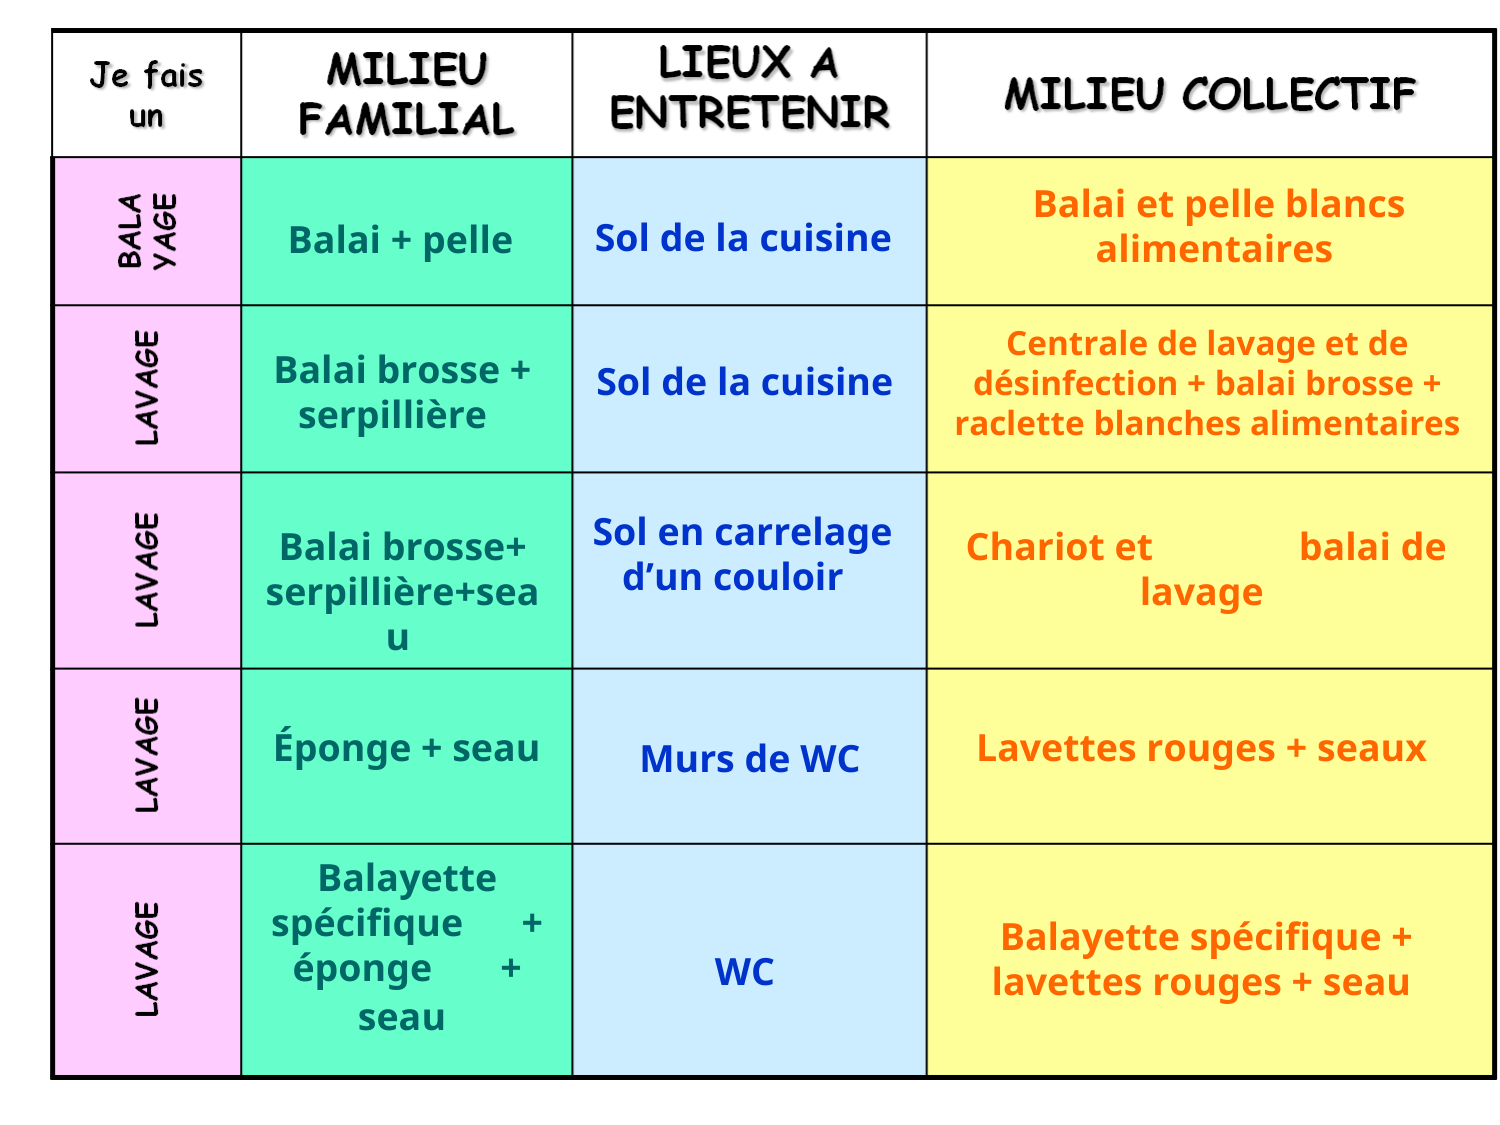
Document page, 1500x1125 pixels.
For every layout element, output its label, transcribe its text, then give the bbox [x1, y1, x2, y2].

text_box Murs de WC [572, 727, 928, 789]
text_box Éponge + seau [253, 716, 561, 777]
text_box Balai brosse+ serpillière+seau [242, 515, 564, 666]
text_box Sol de la cuisine [572, 349, 928, 411]
text_box Centrale de lavage et de désinfection + balai brosse + raclette blanches alimentaires [939, 314, 1477, 450]
text_box Balayette spécifique + éponge + seau [253, 846, 562, 1047]
picture [40, 18, 1500, 1090]
text_box Sol de la cuisine [572, 193, 928, 269]
text_box Lavettes rouges + seaux [938, 716, 1475, 777]
text_box Balayette spécifique + lavettes rouges + seau [938, 904, 1475, 1011]
text_box Balai et pelle blancs alimentaires [938, 172, 1500, 279]
text_box Balai + pelle [242, 196, 572, 272]
text_box Balai brosse + serpillière [242, 337, 563, 444]
text_box WC [572, 940, 928, 1002]
text_box Sol en carrelage d’un couloir [572, 499, 913, 606]
text_box Chariot et balai de lavage [938, 515, 1475, 621]
